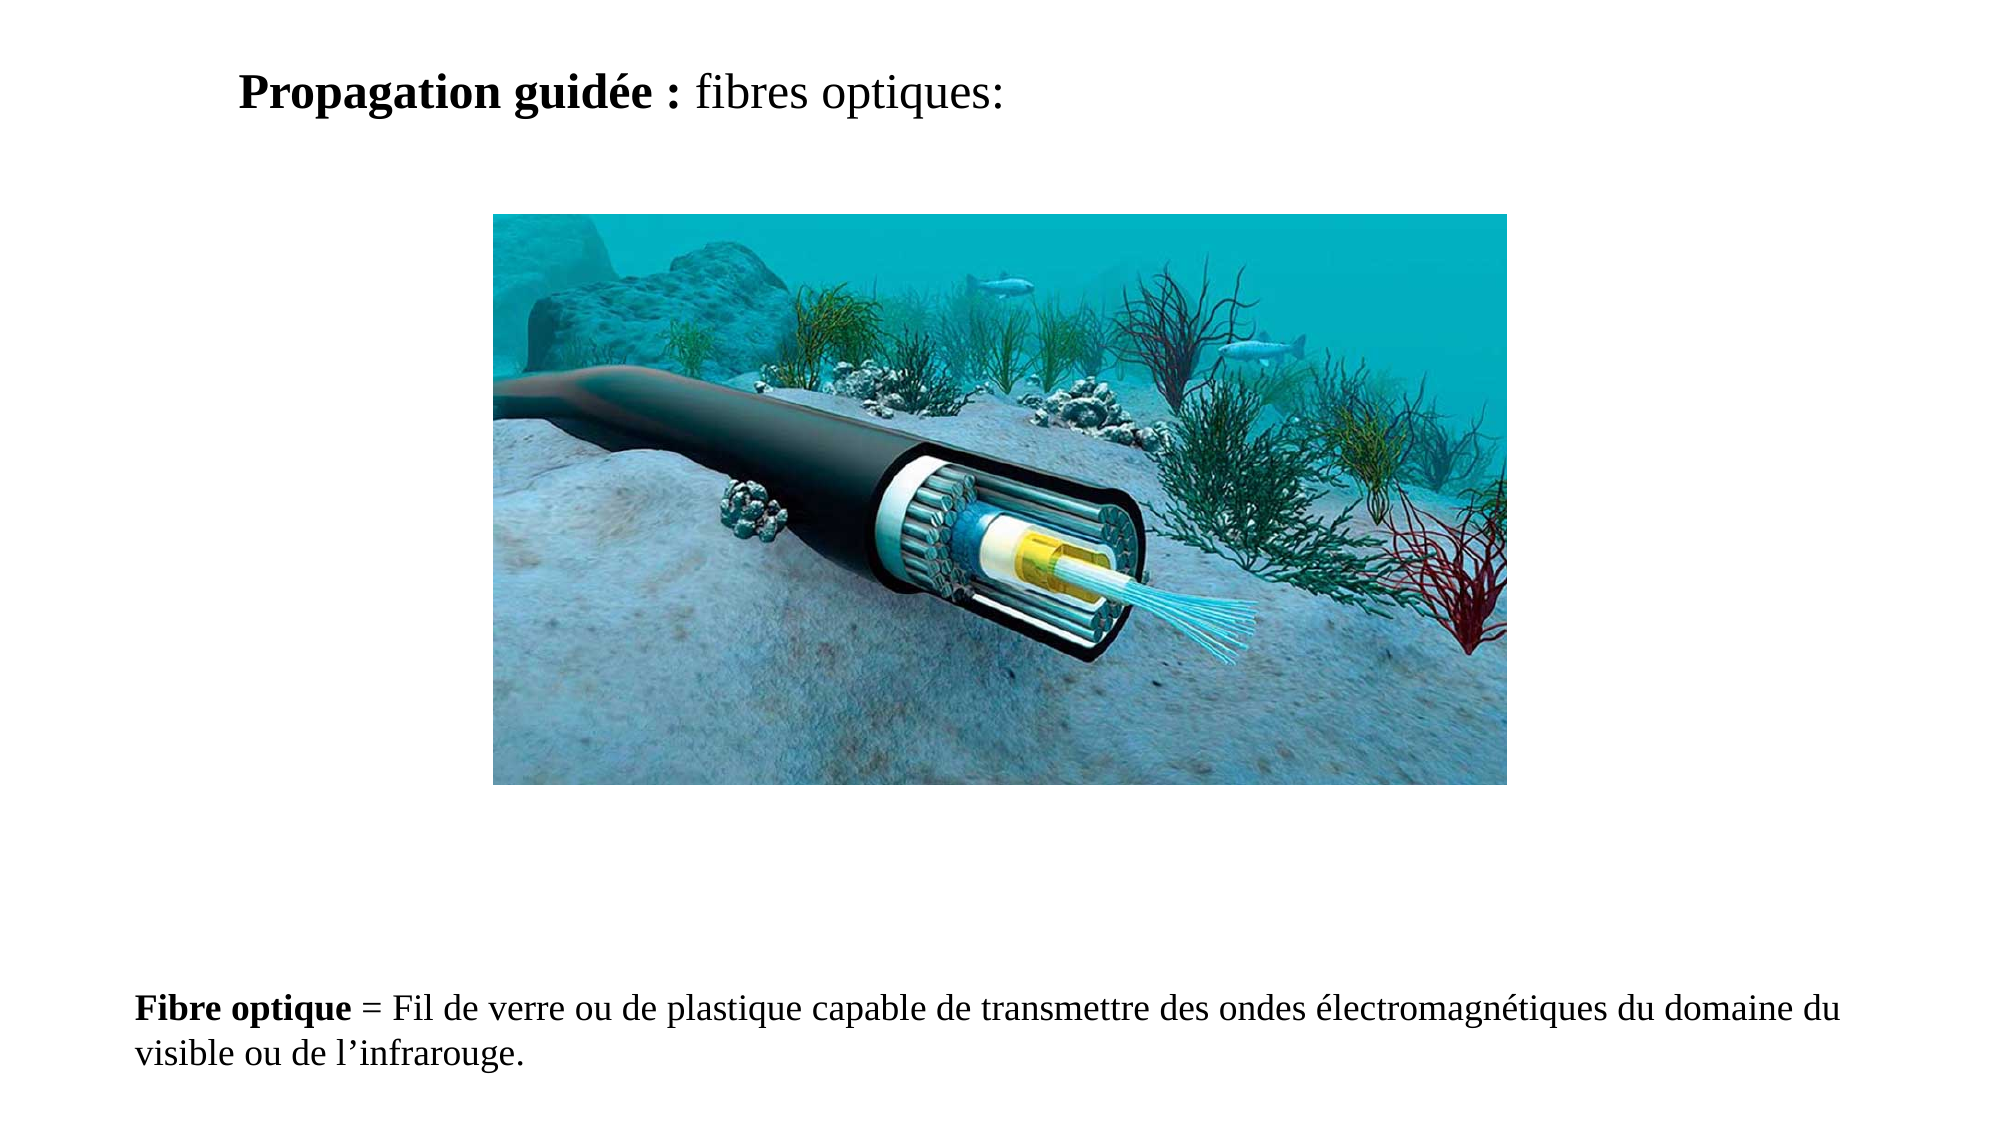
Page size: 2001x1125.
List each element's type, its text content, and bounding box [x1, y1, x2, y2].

text_box Fibre optique = Fil de verre ou de plastique capable de transmettre des ondes électromagnétiques du domaine du visible ou de l’infrarouge. [120, 975, 1934, 1081]
picture [493, 214, 1507, 785]
text_box Propagation guidée : fibres optiques: [150, 46, 1497, 126]
